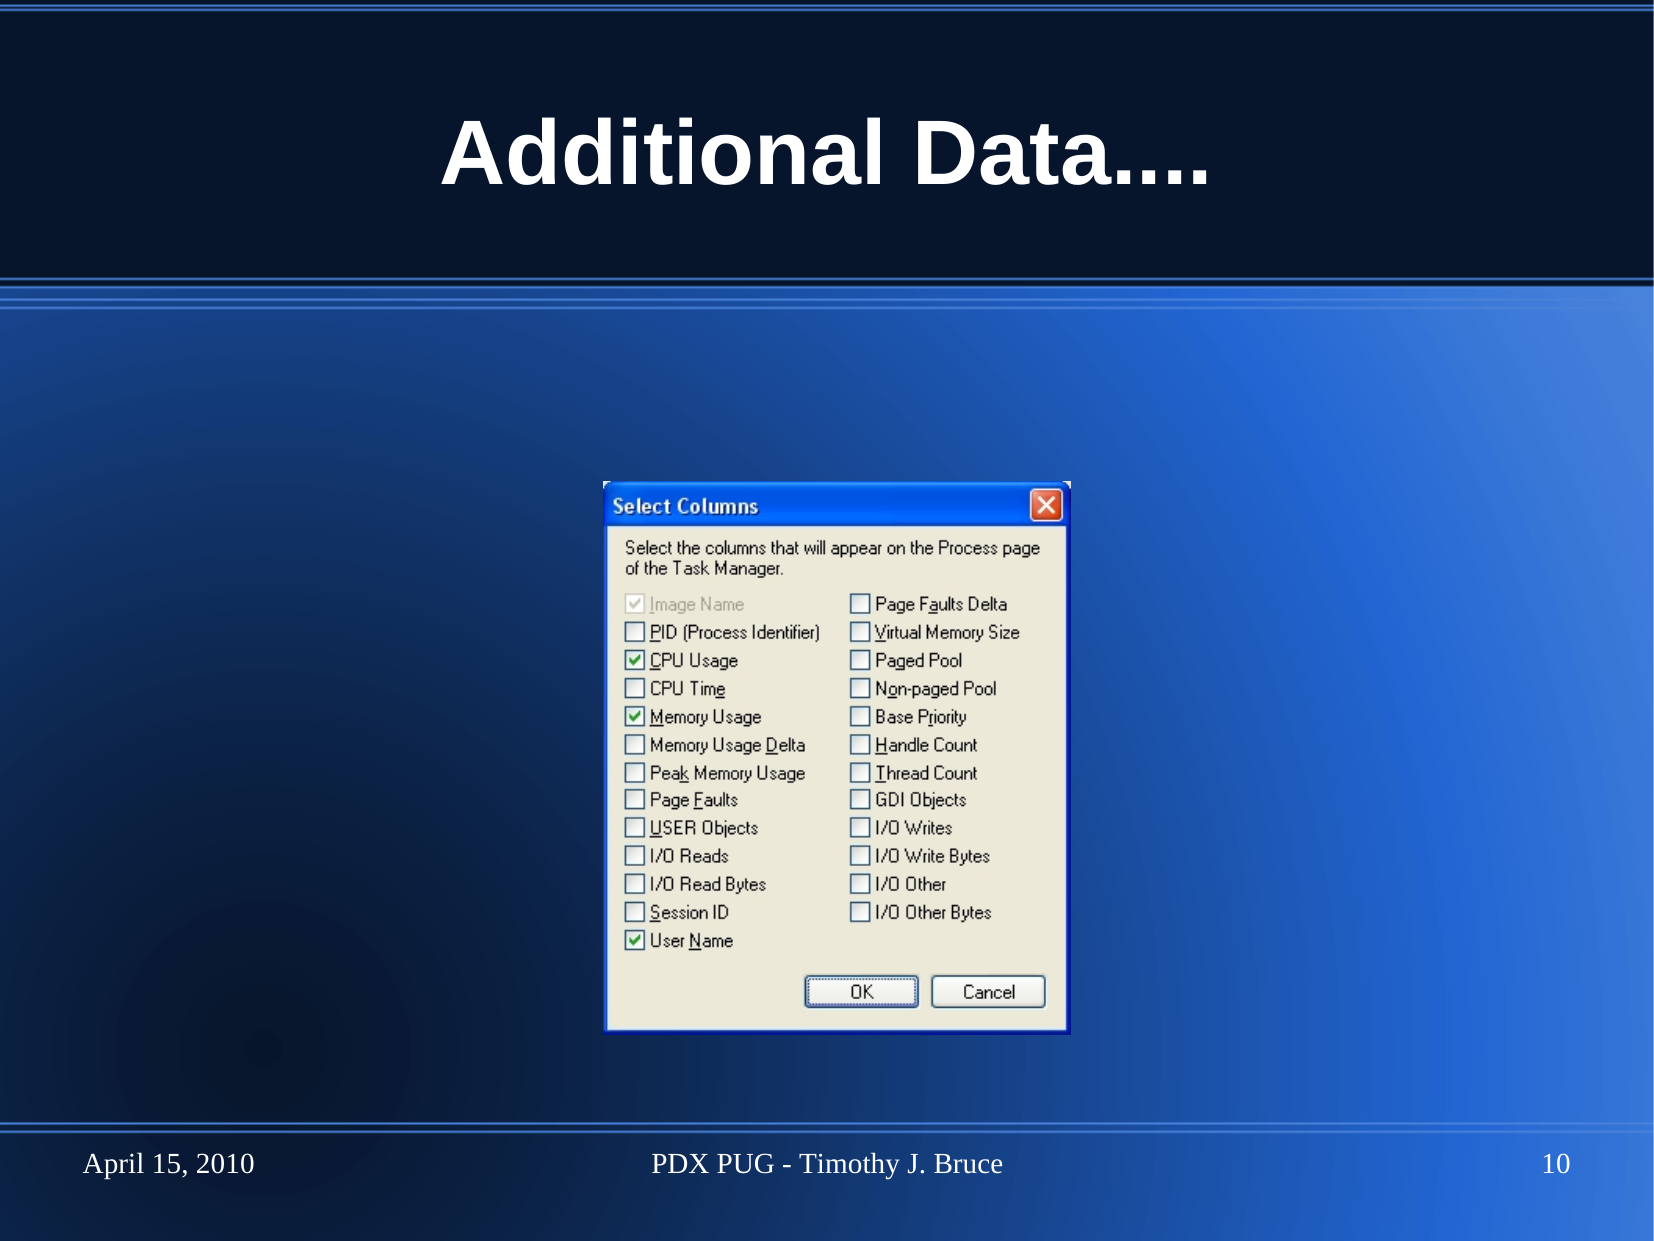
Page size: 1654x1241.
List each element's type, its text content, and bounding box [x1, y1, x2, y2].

picture [0, 0, 1654, 1241]
title Additional Data.... [82, 56, 1571, 250]
